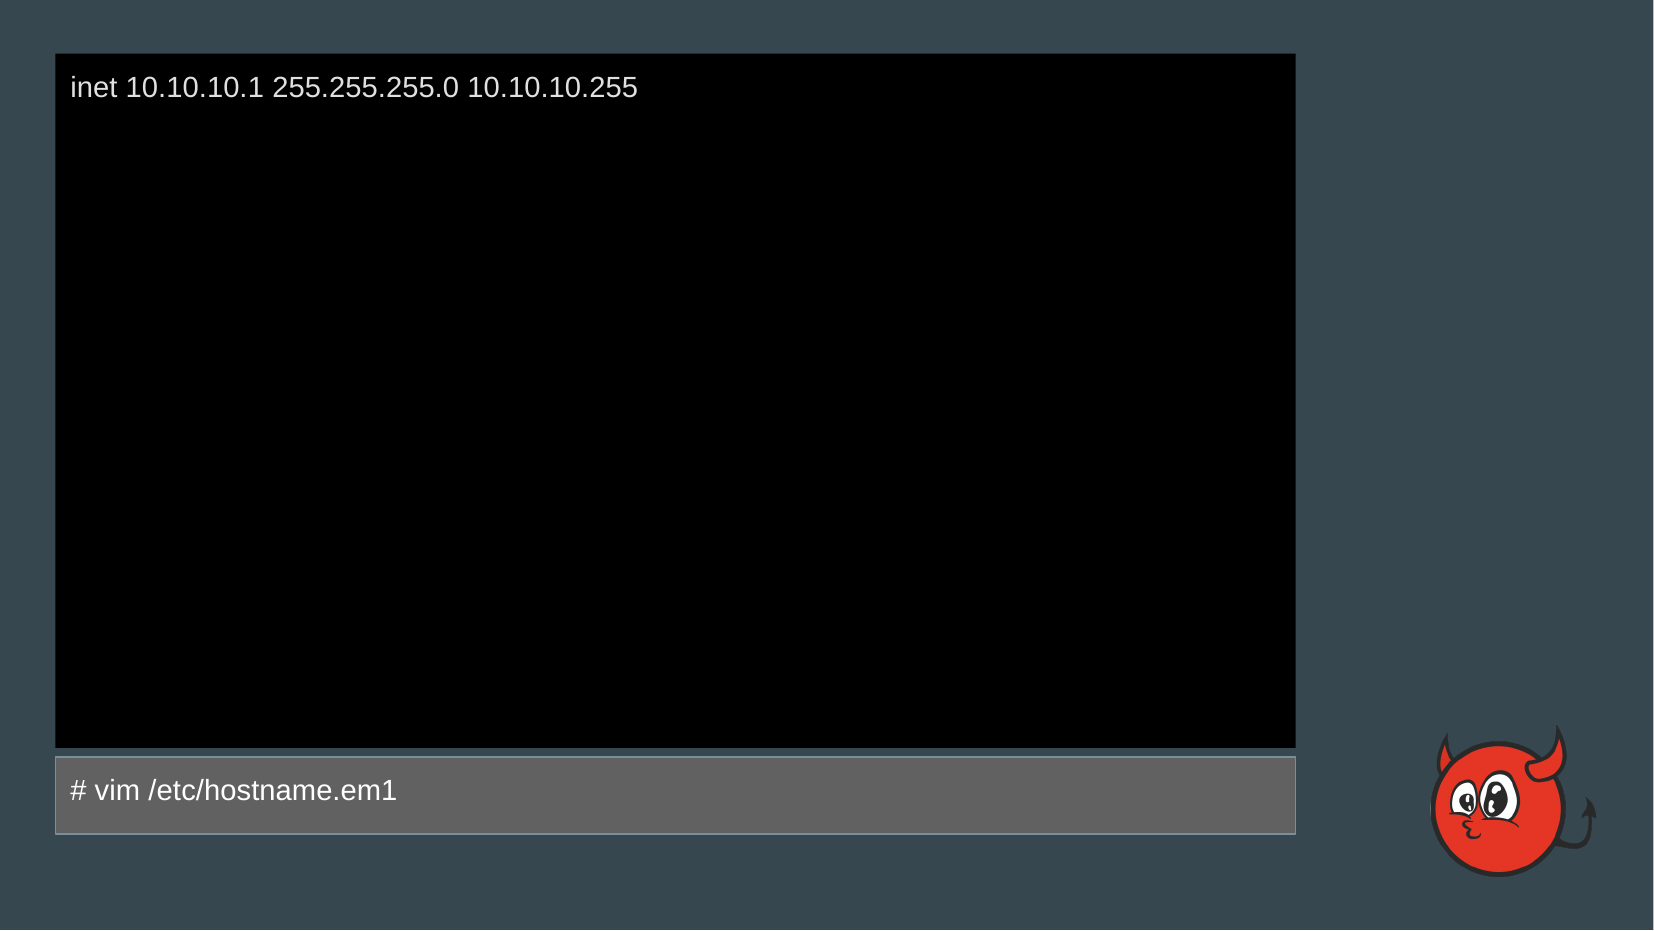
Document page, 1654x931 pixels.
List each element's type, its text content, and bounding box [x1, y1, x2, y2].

picture [1427, 717, 1598, 888]
text_box # vim /etc/hostname.em1 [55, 756, 1296, 834]
text_box inet 10.10.10.1 255.255.255.0 10.10.10.255 [55, 53, 1296, 748]
